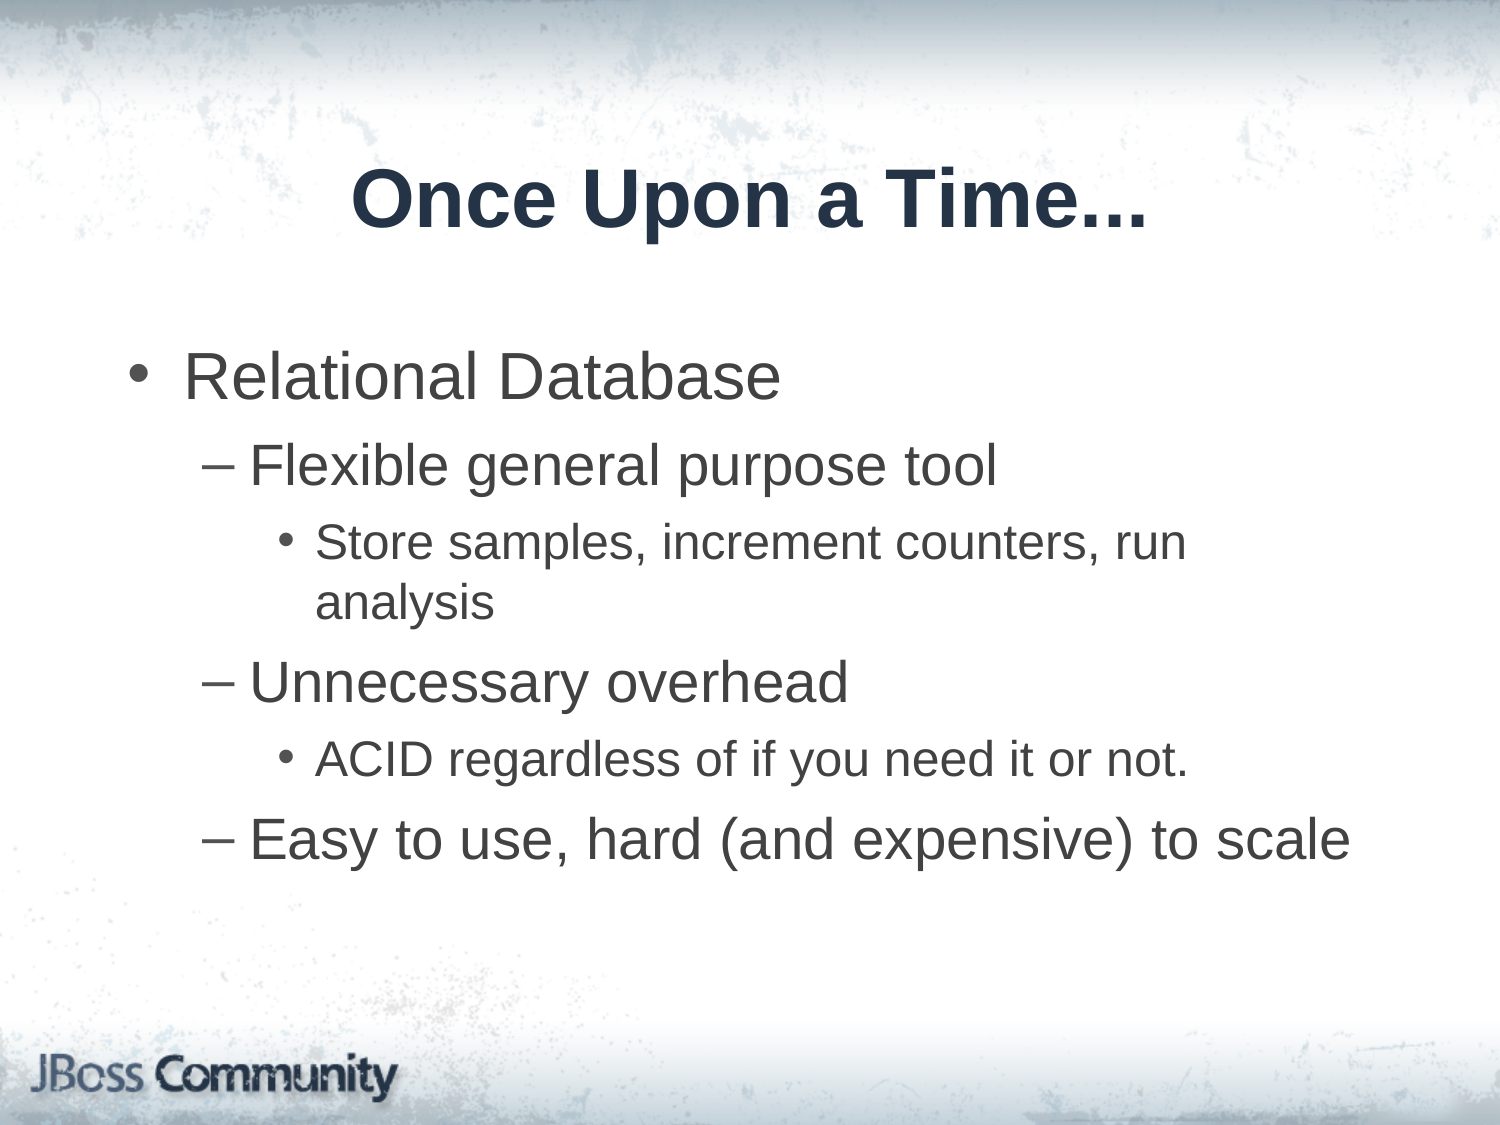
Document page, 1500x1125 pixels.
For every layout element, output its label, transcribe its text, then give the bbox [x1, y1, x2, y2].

title Once Upon a Time... [112, 68, 1388, 320]
picture [0, 0, 1500, 1125]
list Relational Database Flexible general purpose tool Store samples, increment counters, run analysis Unnecessary overhead ACID regardless of if you need it or not. Easy to use, hard (and expensive) to scale [112, 324, 1388, 1001]
